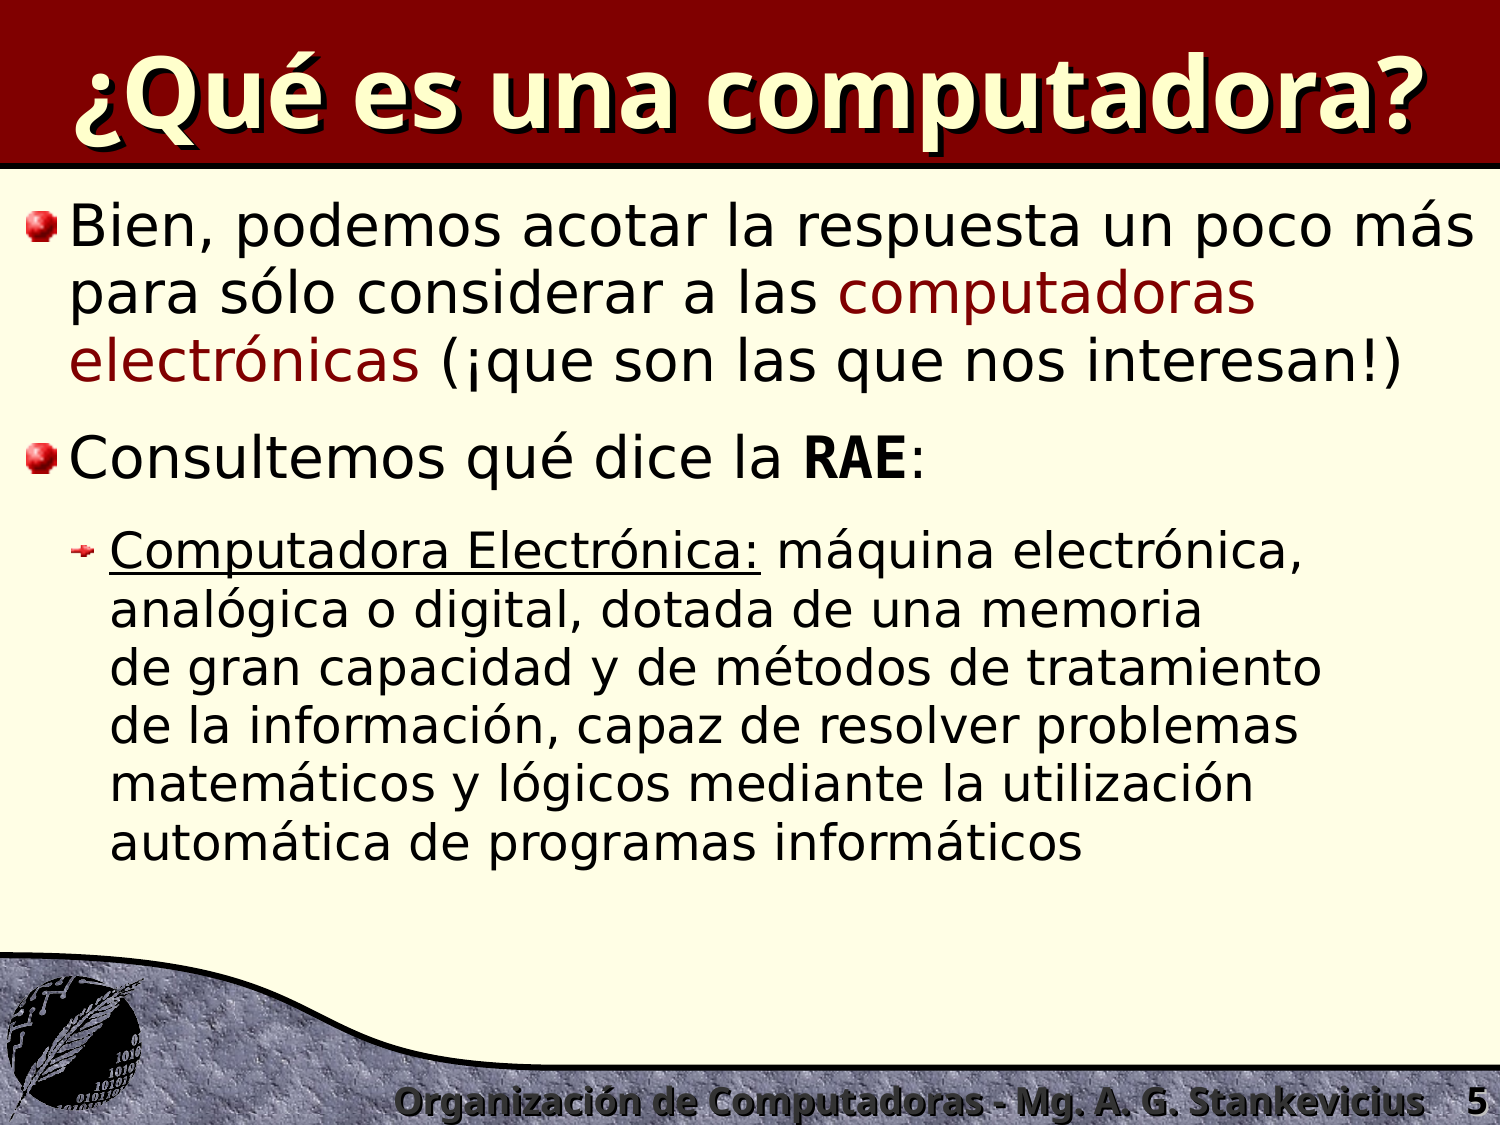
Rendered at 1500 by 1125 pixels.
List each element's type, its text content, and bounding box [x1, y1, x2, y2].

picture [448, 1100, 455, 1110]
picture [1058, 1100, 1065, 1110]
picture [802, 1100, 806, 1110]
list Bien, podemos acotar la respuesta un poco más para sólo considerar a las computadoras electrónicas (¡que son las que nos interesan!) Consultemos qué dice la RAE: Computadora Electrónica: máquina electrónica, analógica o digital, dotada de una memoria de gran capacidad y de métodos de tratamiento de la información, capaz de resolver problemas matemáticos y lógicos mediante la utilización automática de programas informáticos [11, 192, 1486, 935]
picture [0, 959, 1500, 1125]
title ¿Qué es una computadora? [15, 5, 1485, 160]
